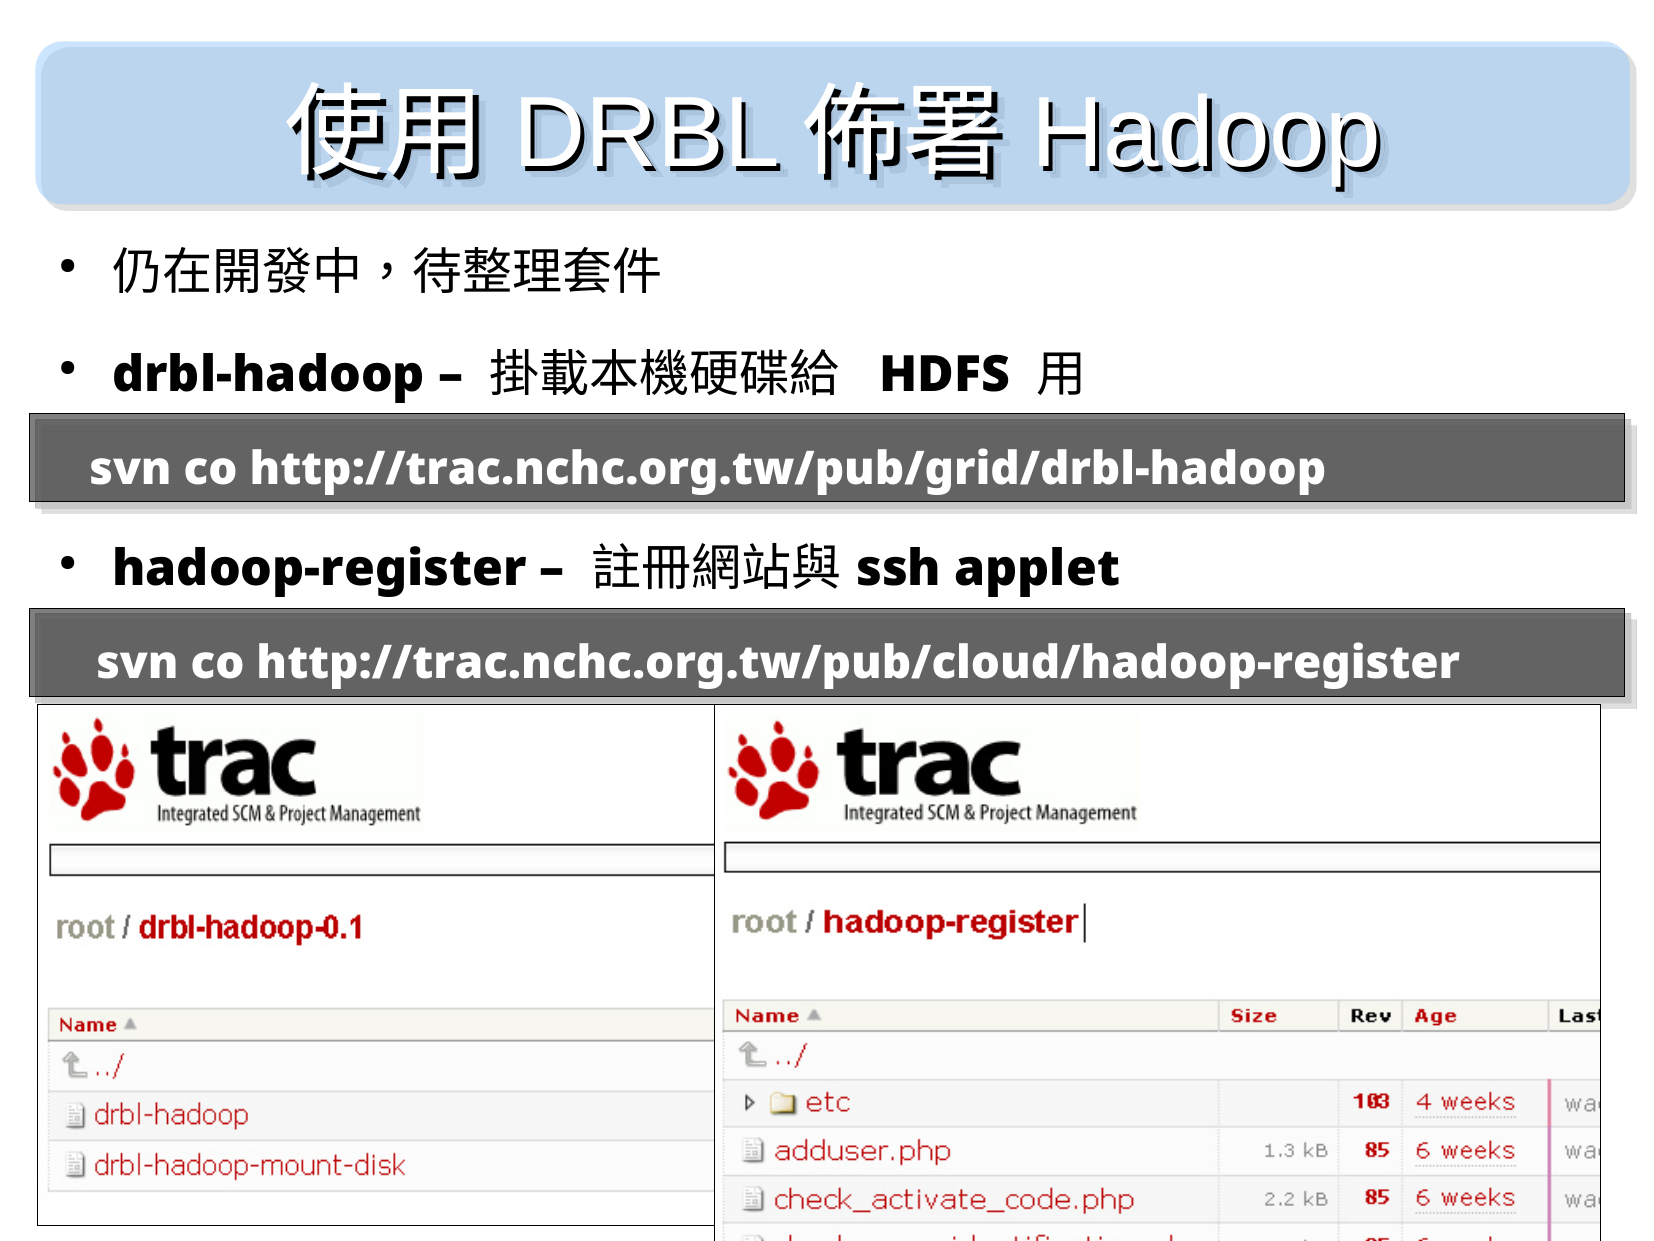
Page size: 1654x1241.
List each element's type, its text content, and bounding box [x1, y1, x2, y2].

text_box 使用DRBL佈署Hadoop [35, 41, 1630, 205]
picture [37, 704, 1601, 1241]
text_box [29, 608, 1625, 697]
list 仍在開發中，待整理套件 drbl-hadoop – 掛載本機硬碟給 HDFS 用 svn co http://trac.nchc.org.tw/pub/grid/drbl-hadoop hadoop-register – 註冊網站與ssh applet svn co http://trac.nchc.org.tw/pub/cloud/hadoop-register [41, 231, 1625, 680]
text_box [29, 413, 41, 502]
